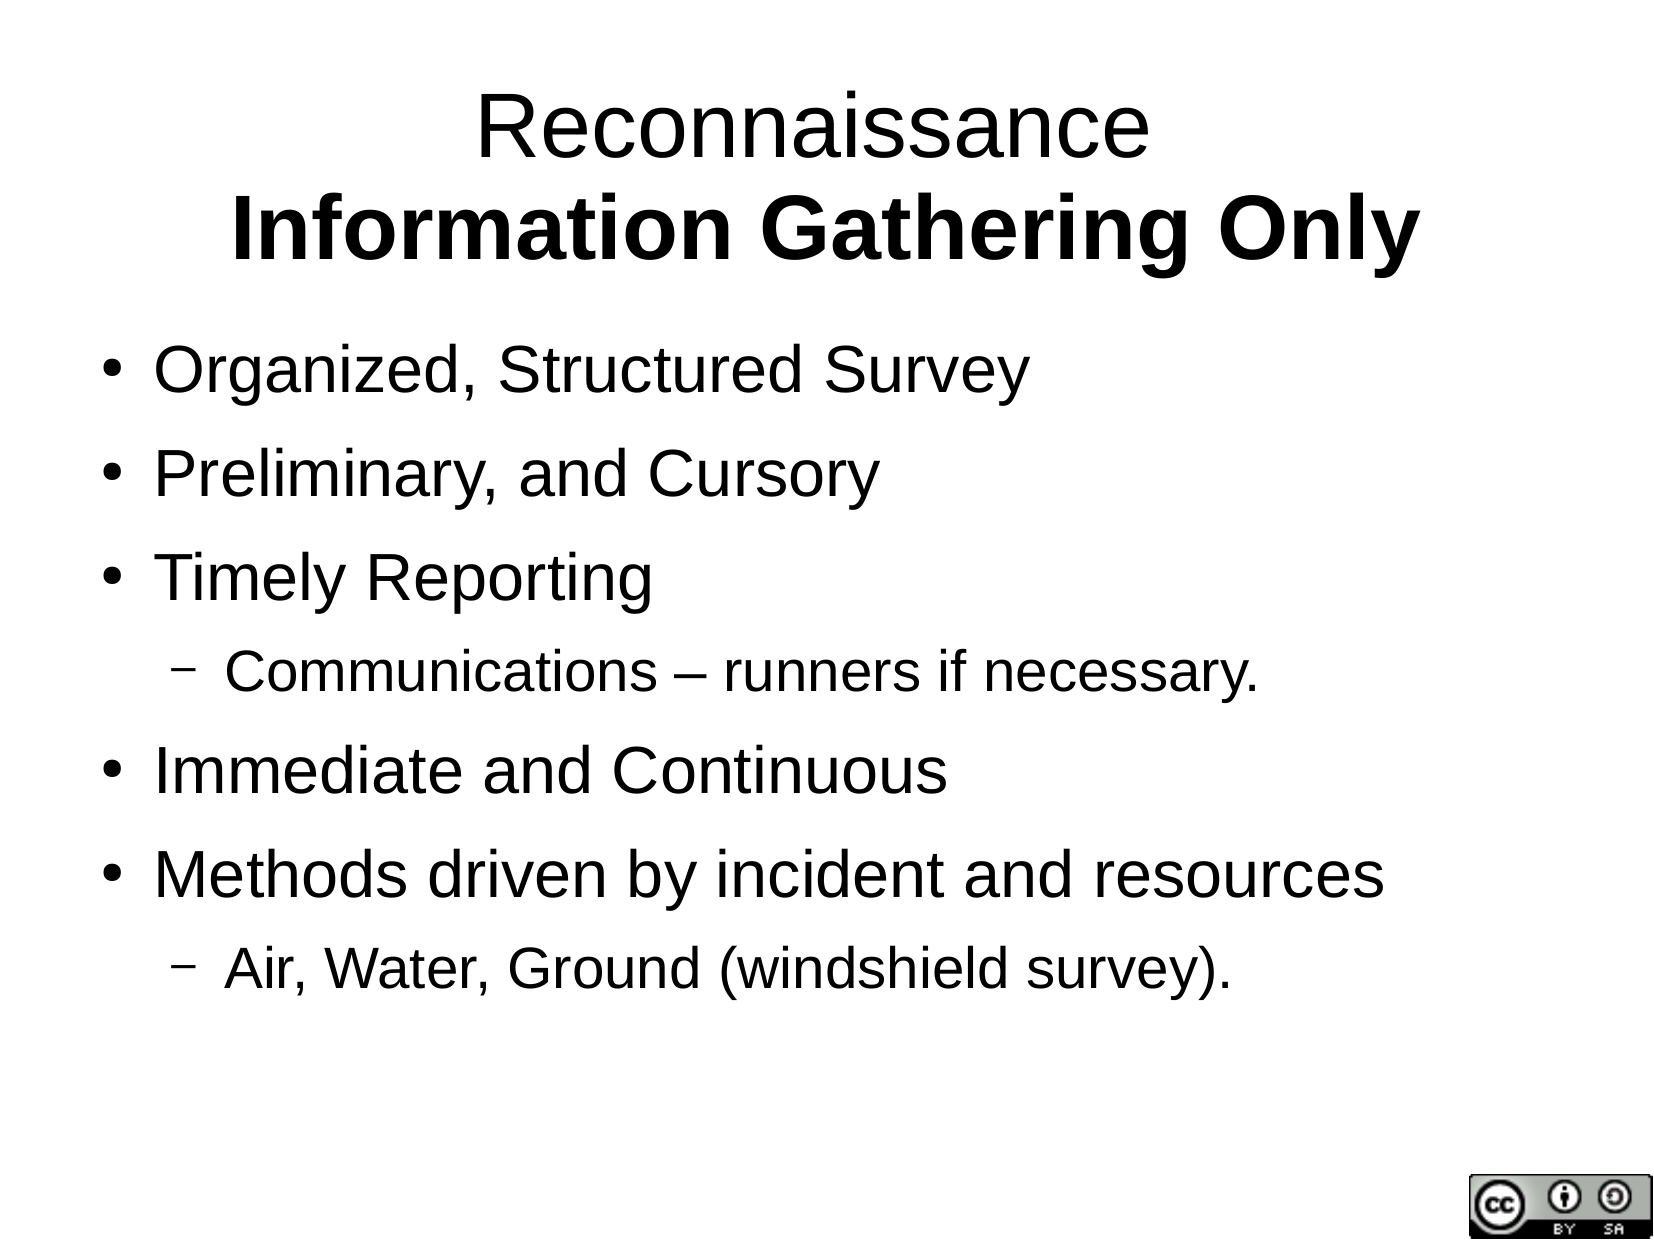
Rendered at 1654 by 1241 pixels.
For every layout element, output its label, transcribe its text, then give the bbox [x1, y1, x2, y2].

list Organized, Structured Survey Preliminary, and Cursory Timely Reporting Communications – runners if necessary. Immediate and Continuous Methods driven by incident and resources Air, Water, Ground (windshield survey). [82, 331, 1571, 1051]
picture [1469, 1174, 1653, 1239]
title Reconnaissance Information Gathering Only [82, 73, 1571, 281]
